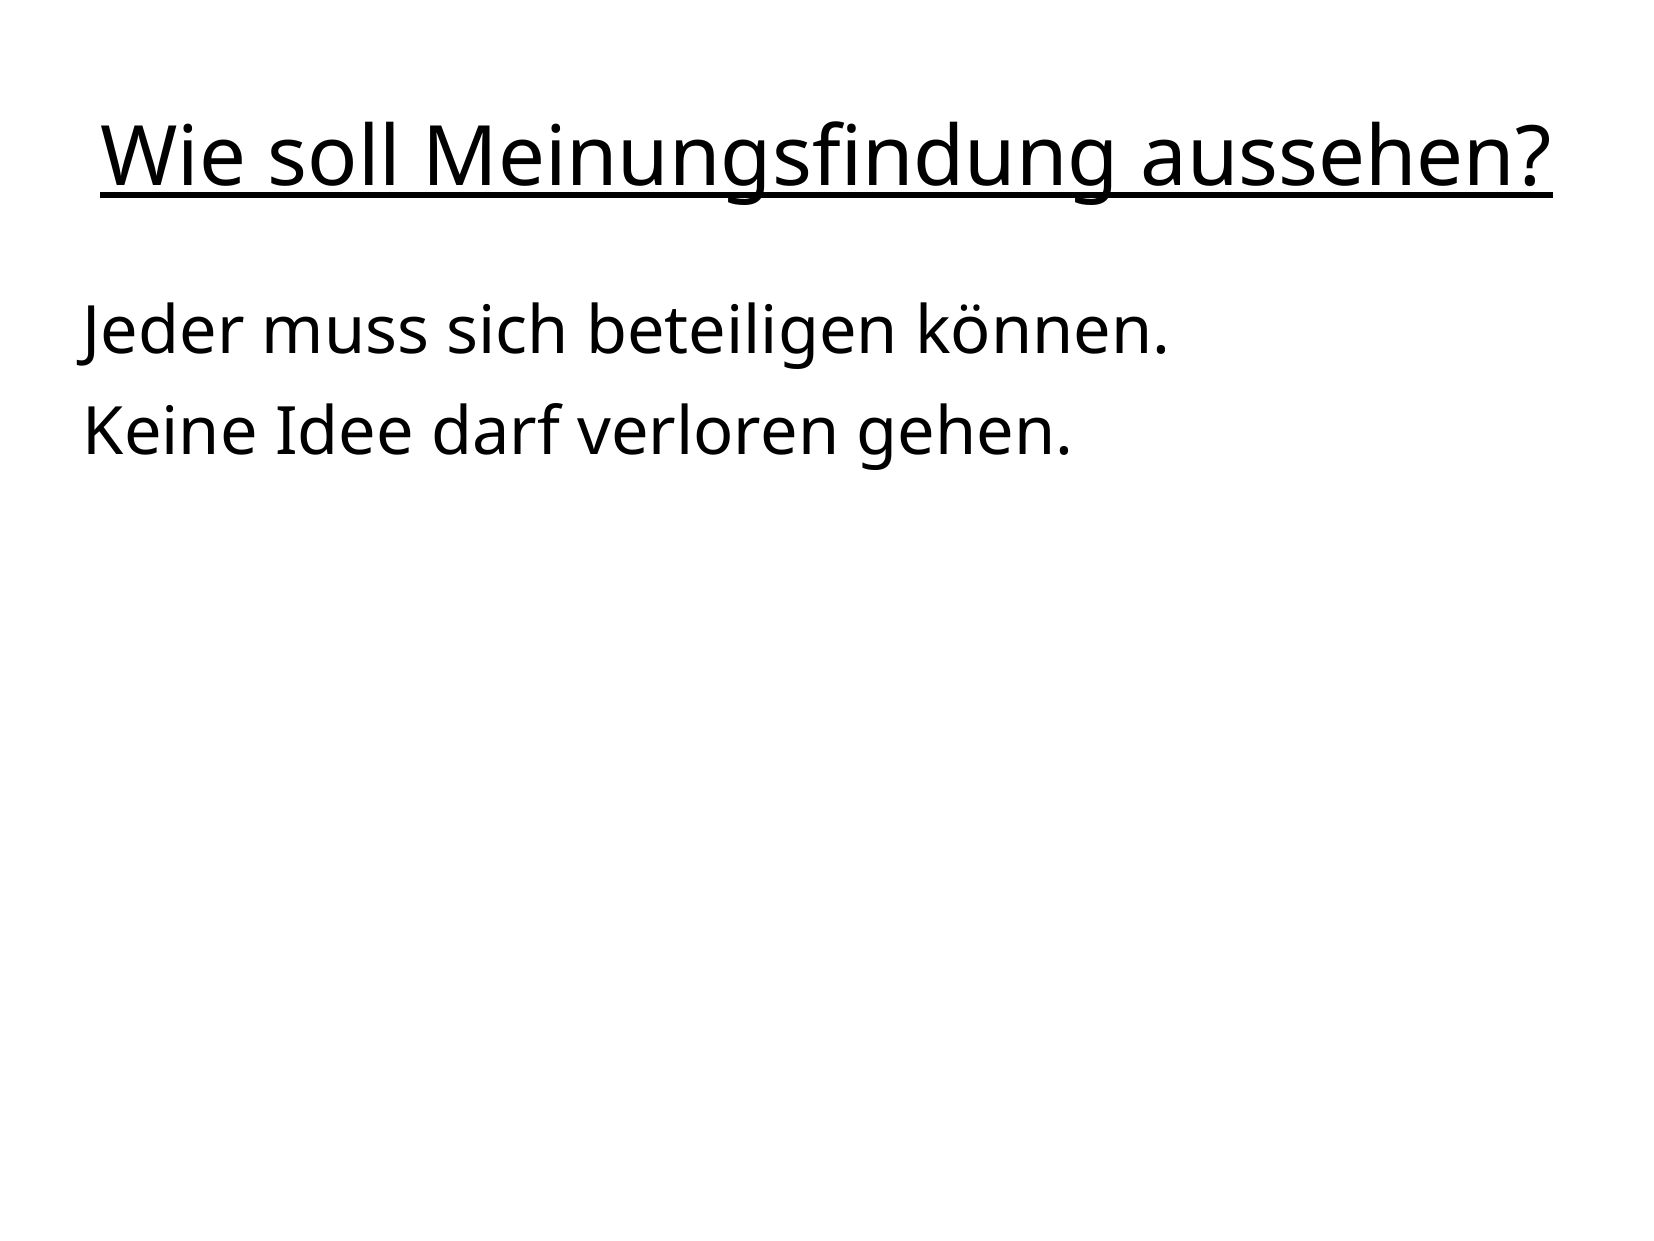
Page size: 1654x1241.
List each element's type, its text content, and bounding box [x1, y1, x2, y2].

text_box Keine Idee darf verloren gehen. [82, 384, 1548, 473]
title Wie soll Meinungsfindung aussehen? [82, 49, 1571, 257]
text_box Jeder muss sich beteiligen können. [82, 283, 1548, 372]
